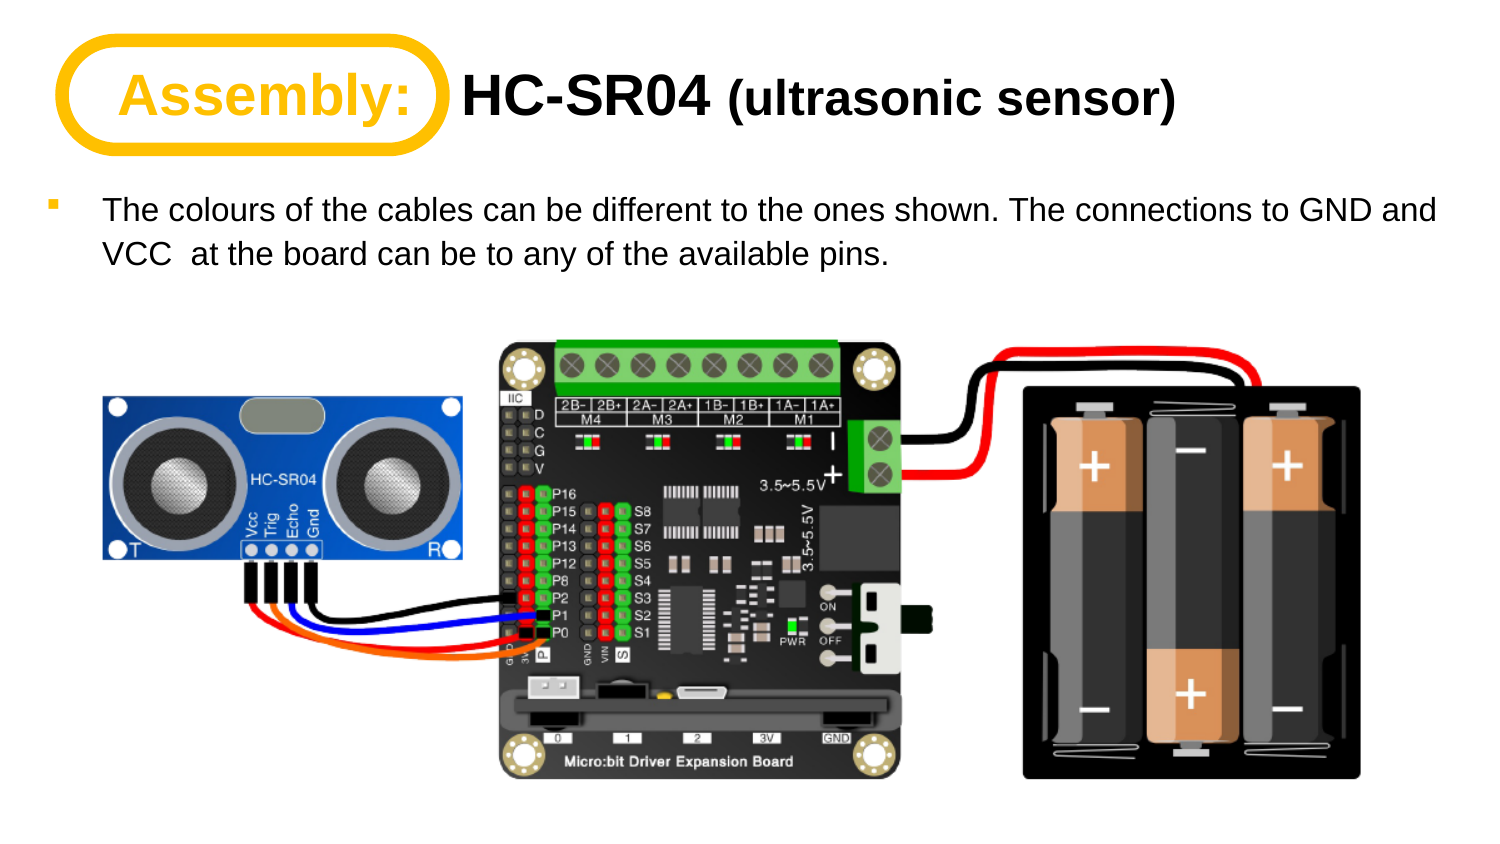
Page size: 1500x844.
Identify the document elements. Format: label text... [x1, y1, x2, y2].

title Assembly: HC-SR04 (ultrasonic sensor) [110, 34, 1500, 159]
text_box The colours of the cables can be different to the ones shown. The connections to GND and VCC at the board can be to any of the available pins. [29, 177, 1477, 280]
title Assembly: HC-SR04 (ultrasonic sensor) [110, 48, 436, 142]
picture [59, 331, 1392, 798]
